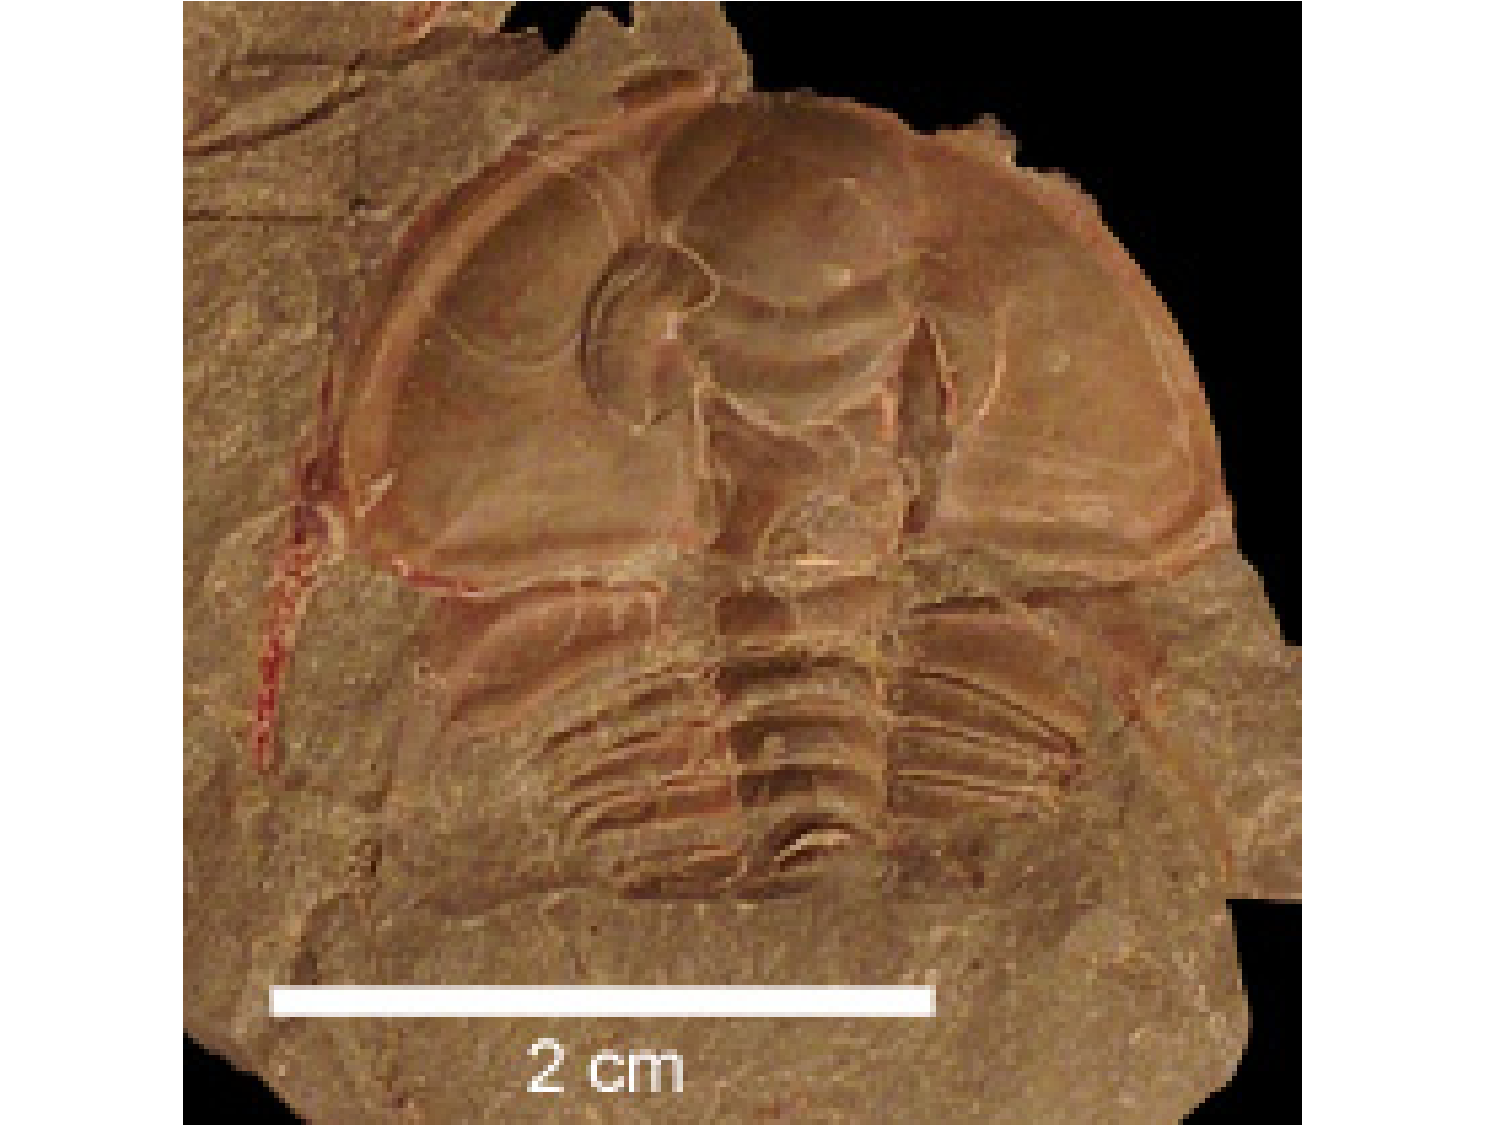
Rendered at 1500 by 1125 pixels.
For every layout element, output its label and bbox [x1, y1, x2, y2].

picture [183, 1, 1302, 1125]
